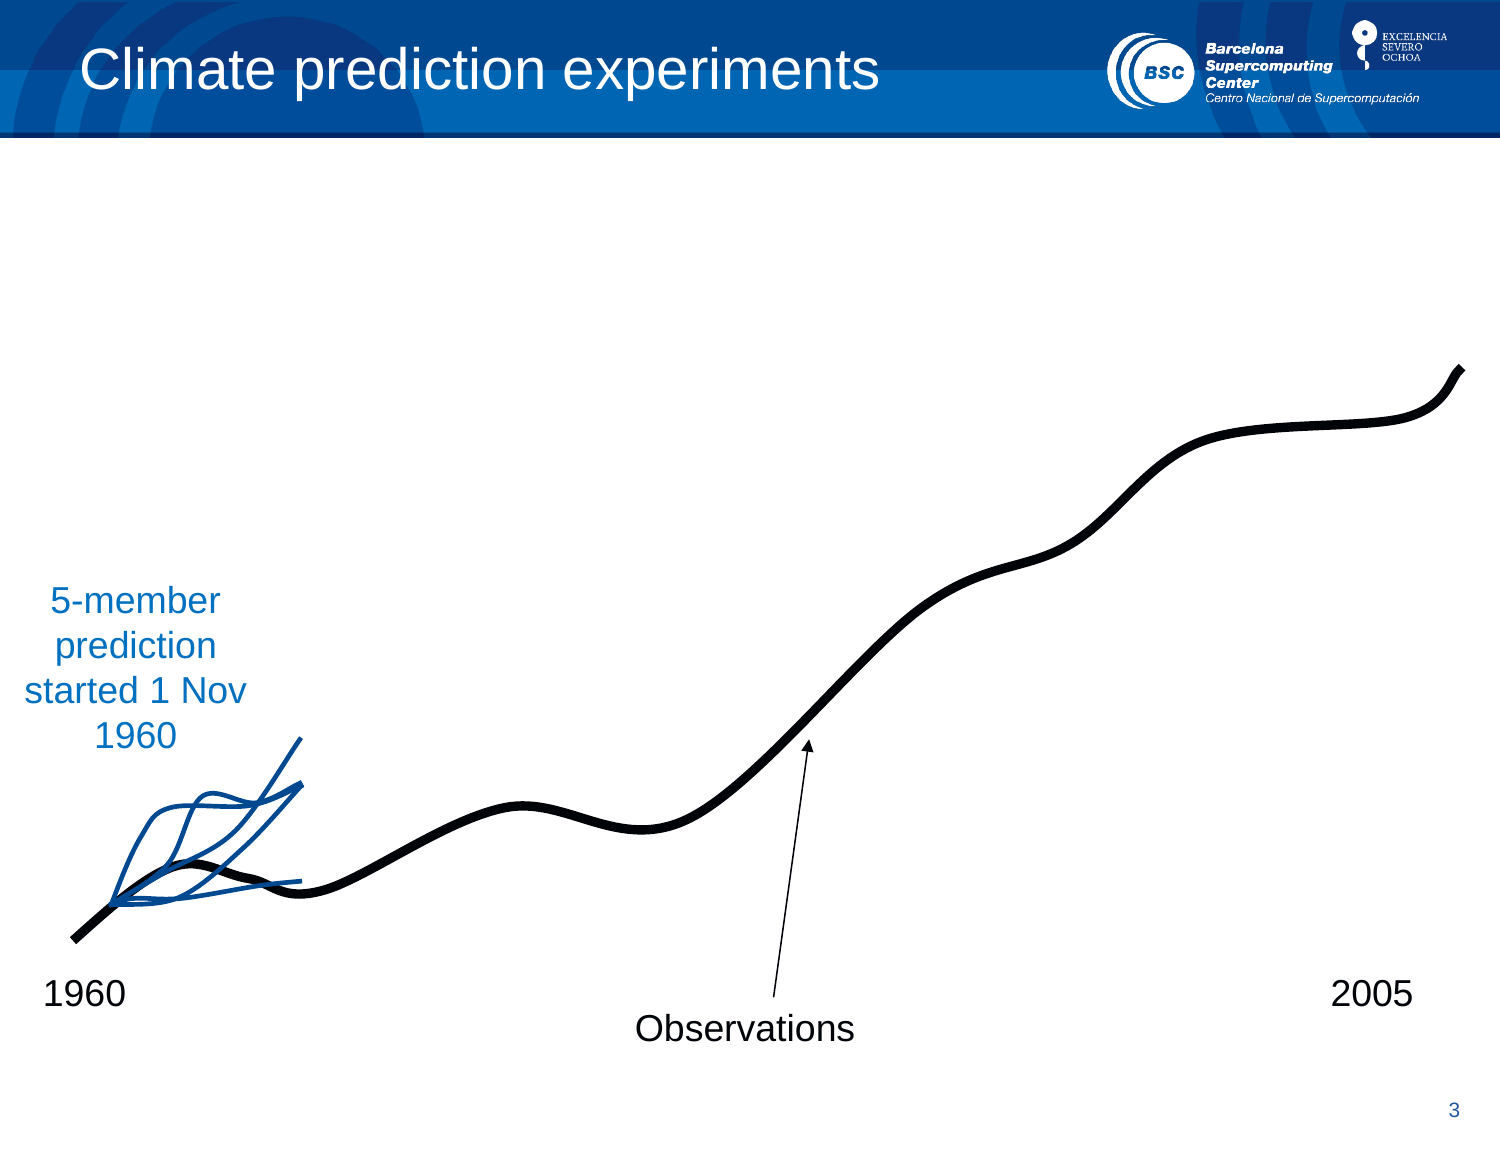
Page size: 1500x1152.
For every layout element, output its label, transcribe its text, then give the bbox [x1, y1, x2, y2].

title Climate prediction experiments [65, 23, 1081, 139]
text_box 5-member prediction started 1 Nov 1960 [0, 568, 290, 765]
text_box 1960 [17, 961, 172, 1022]
picture [0, 0, 1500, 138]
text_box Observations [620, 996, 940, 1058]
text_box 2005 [1305, 961, 1459, 1022]
